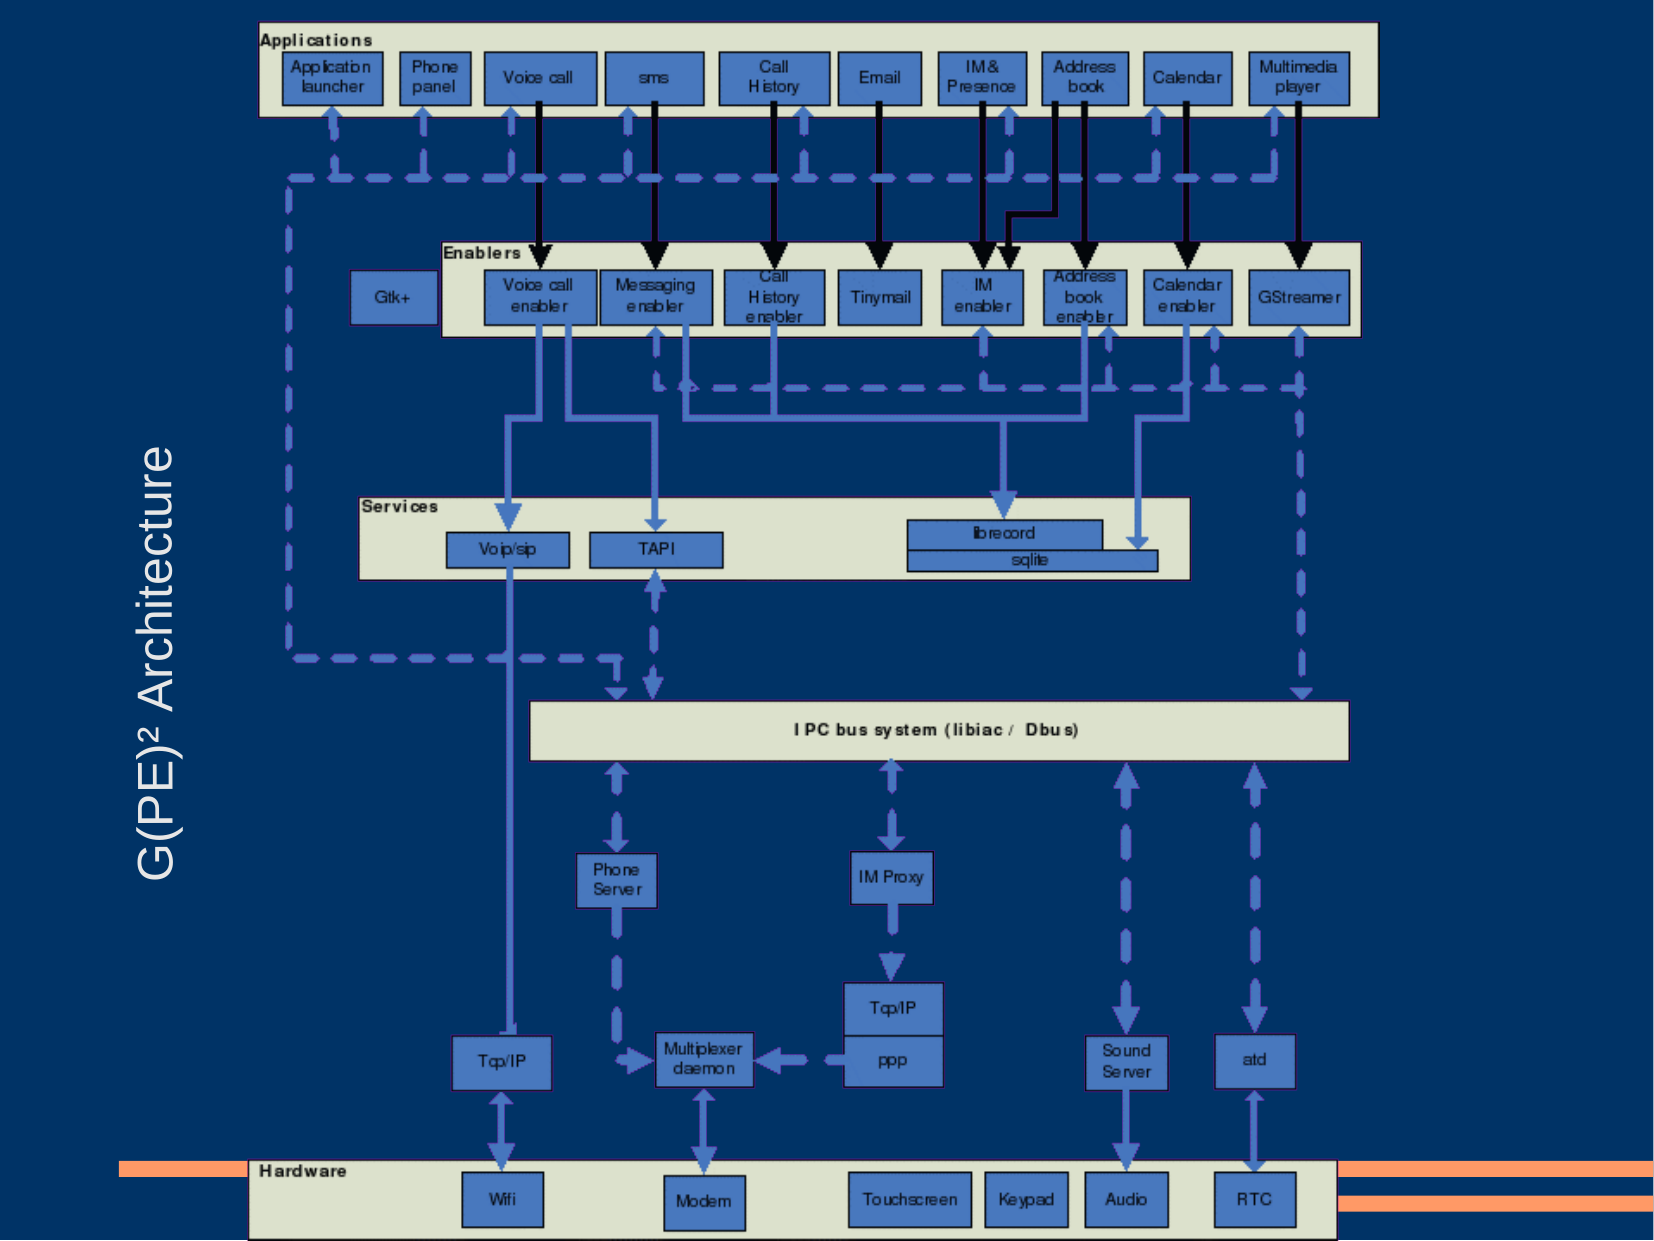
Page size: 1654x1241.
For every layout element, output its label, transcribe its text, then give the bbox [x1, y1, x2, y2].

picture [177, 18, 1380, 1241]
text_box G(PE)² Architecture [118, 431, 191, 898]
